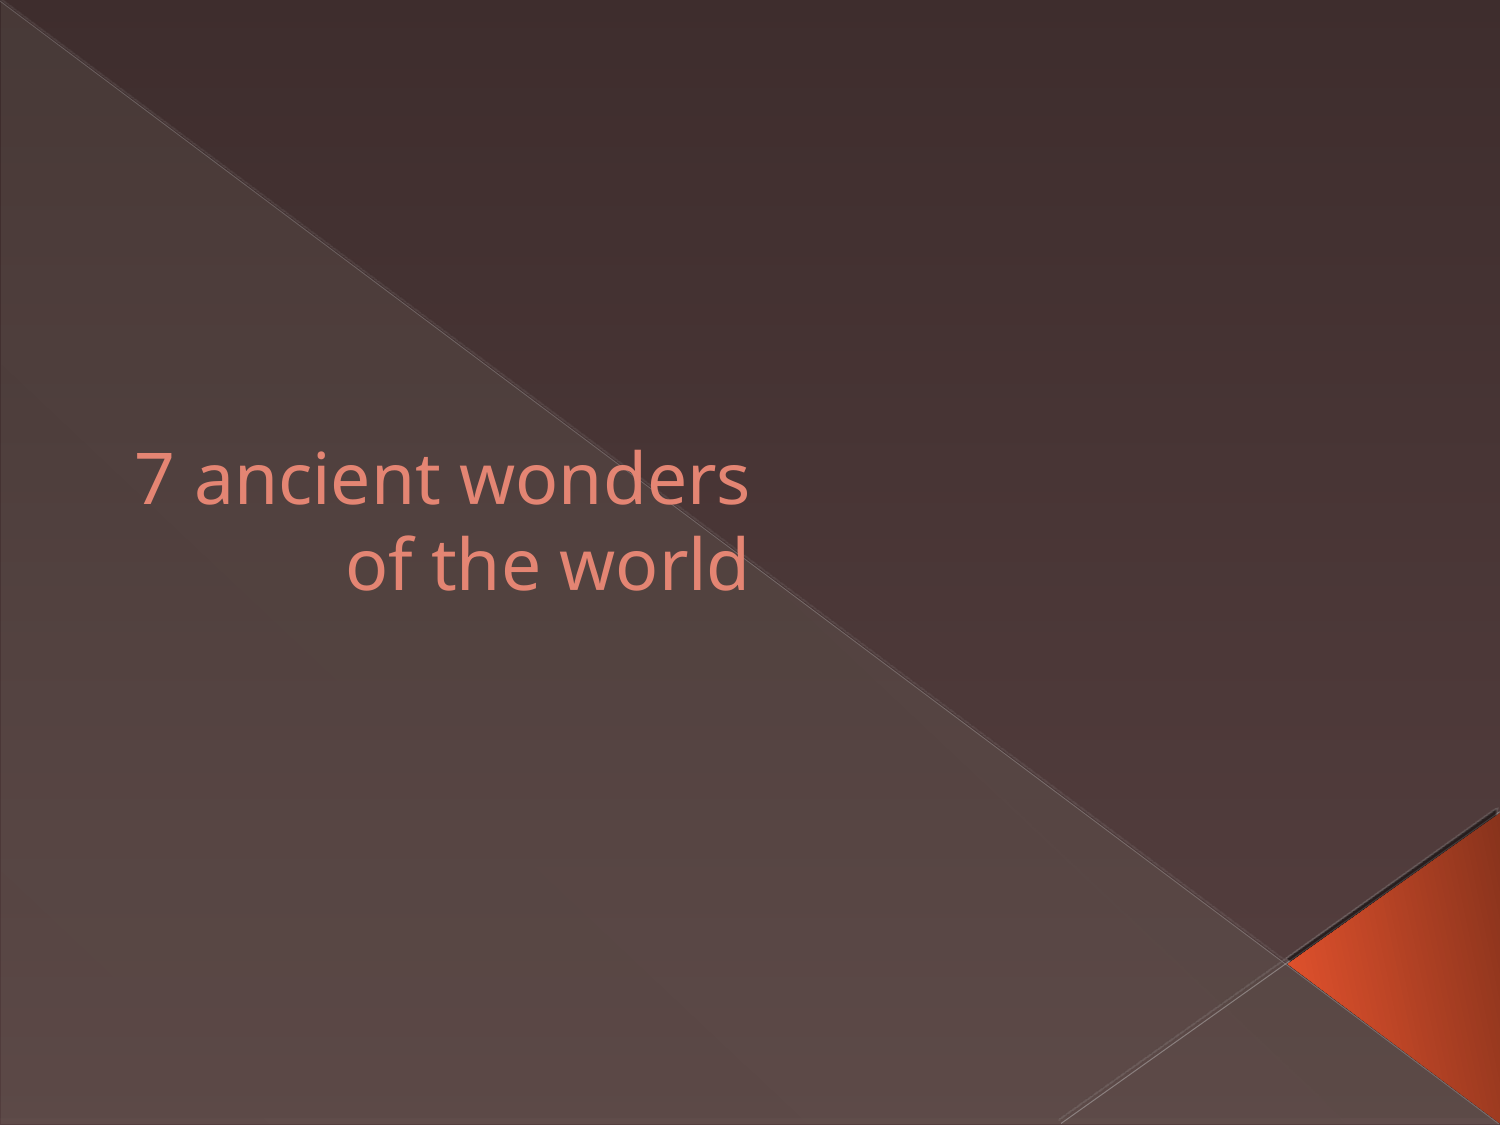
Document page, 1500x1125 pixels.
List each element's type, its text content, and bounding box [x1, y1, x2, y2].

title 7 ancient wonders of the world [41, 349, 767, 613]
